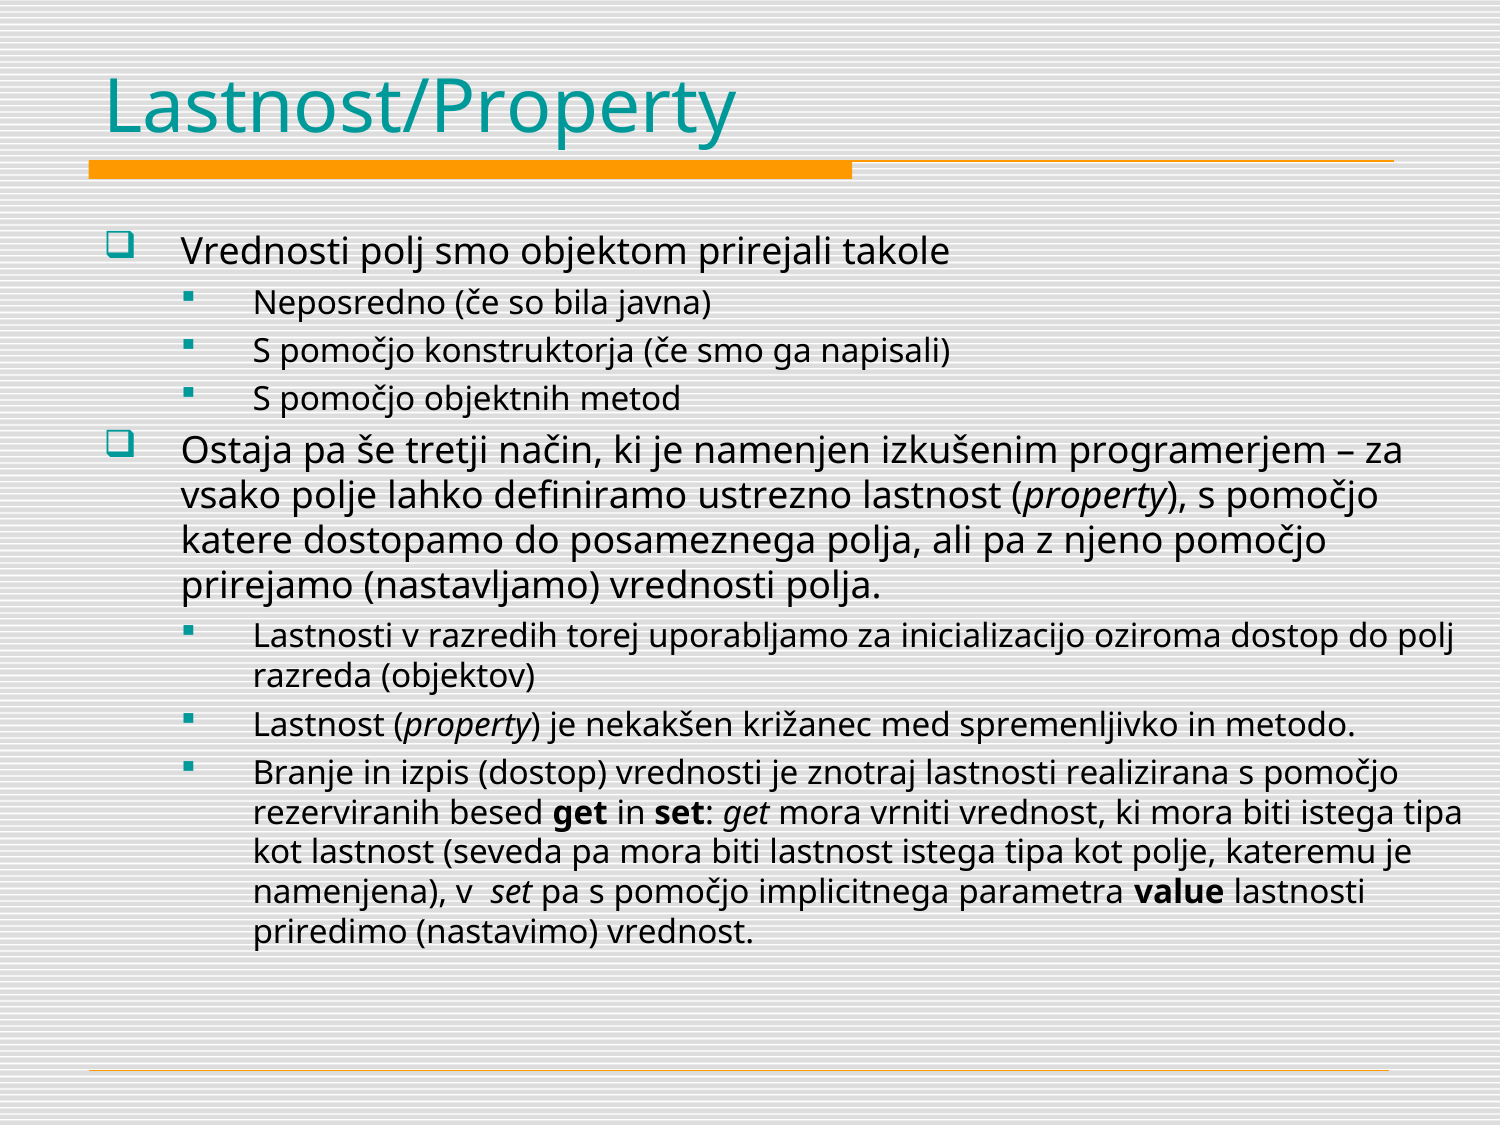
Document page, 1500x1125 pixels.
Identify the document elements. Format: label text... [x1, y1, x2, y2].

picture [0, 0, 1500, 1125]
title Lastnost/Property [88, 42, 1401, 155]
list Vrednosti polj smo objektom prirejali takole Neposredno (če so bila javna) S pomočjo konstruktorja (če smo ga napisali) S pomočjo objektnih metod Ostaja pa še tretji način, ki je namenjen izkušenim programerjem – za vsako polje lahko definiramo ustrezno lastnost (property), s pomočjo katere dostopamo do posameznega polja, ali pa z njeno pomočjo prirejamo (nastavljamo) vrednosti polja. Lastnosti v razredih torej uporabljamo za inicializacijo oziroma dostop do polj razreda (objektov) Lastnost (property) je nekakšen križanec med spremenljivko in metodo. Branje in izpis (dostop) vrednosti je znotraj lastnosti realizirana s pomočjo rezerviranih besed get in set: get mora vrniti vrednost, ki mora biti istega tipa kot lastnost (seveda pa mora biti lastnost istega tipa kot polje, kateremu je namenjena), v set pa s pomočjo implicitnega parametra value lastnosti priredimo (nastavimo) vrednost. [88, 220, 1500, 1059]
